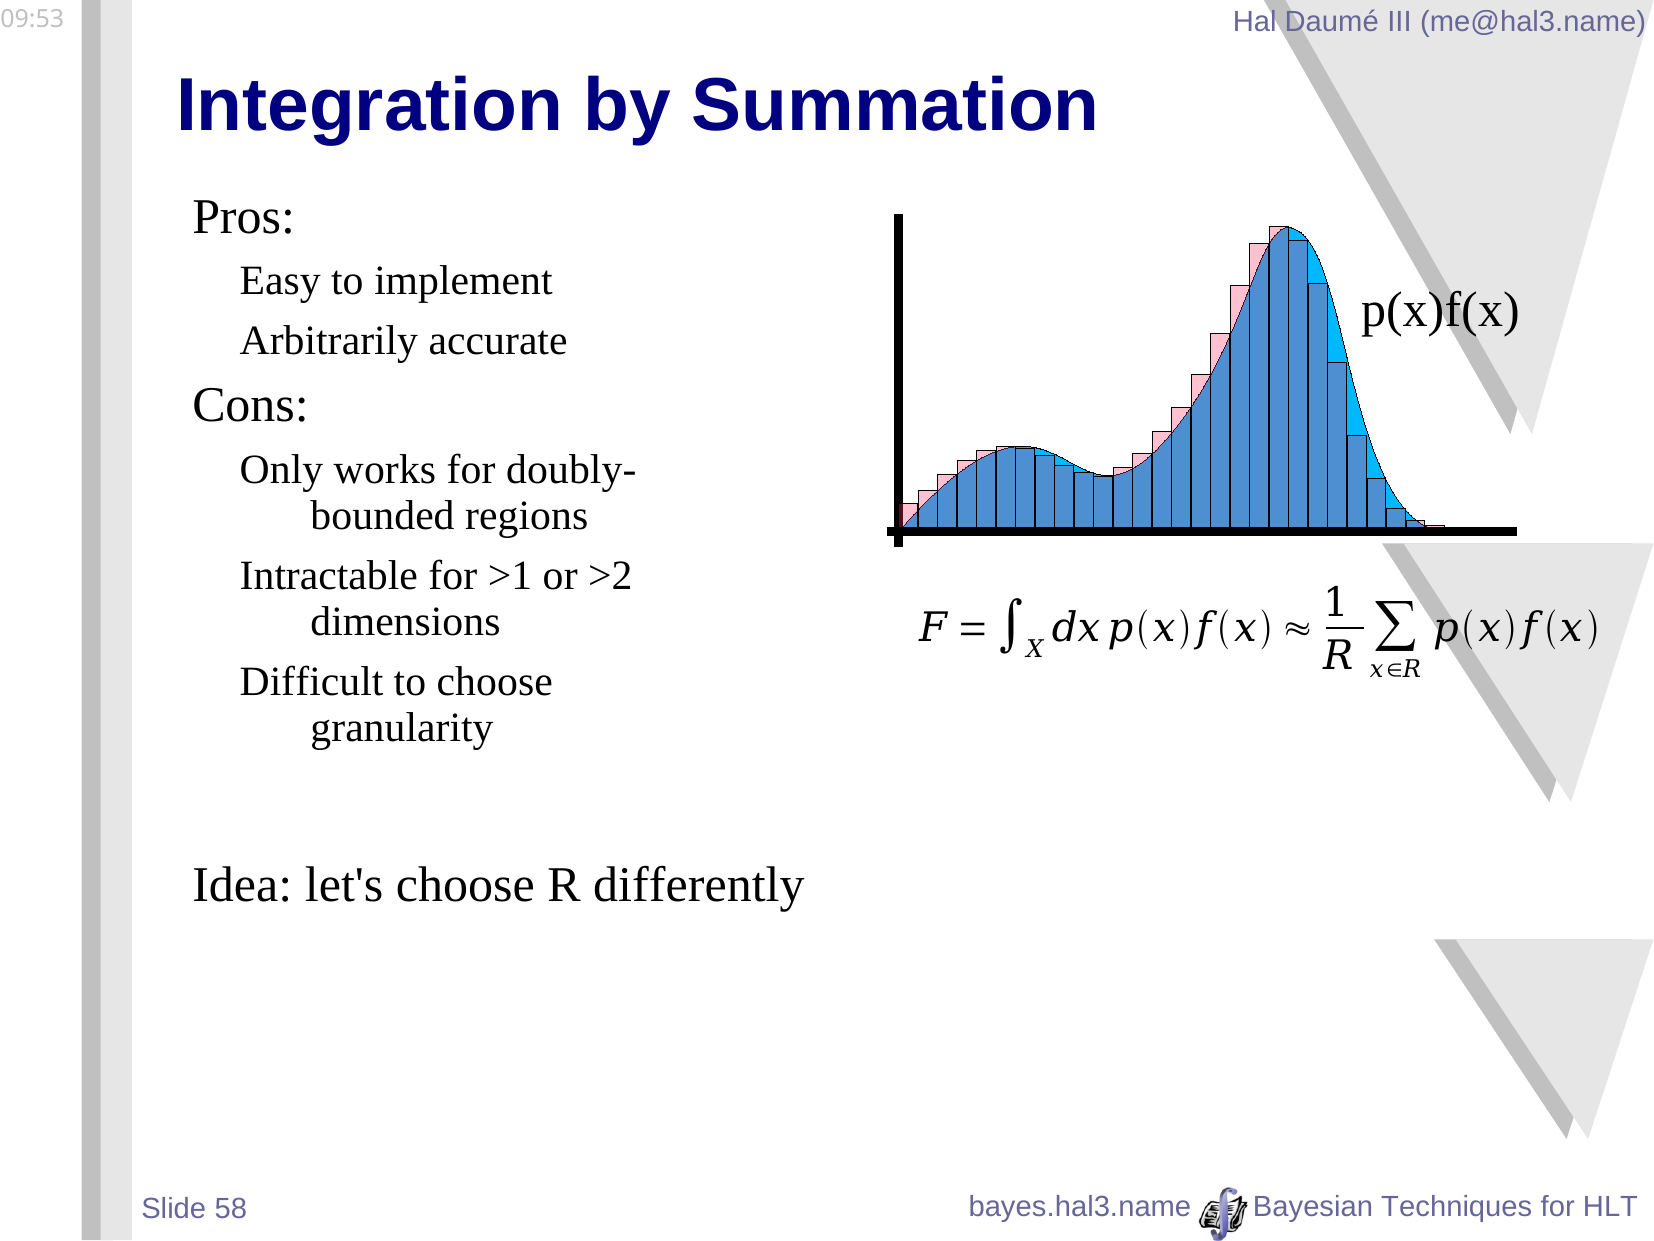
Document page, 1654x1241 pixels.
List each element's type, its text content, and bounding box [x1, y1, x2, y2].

list Pros: Easy to implement Arbitrarily accurate Cons: Only works for doubly- bounded regions Intractable for >1 or >2 dimensions Difficult to choose granularity Idea: let's choose R differently [180, 188, 1512, 1127]
text_box p(x)f(x) [1360, 281, 1548, 343]
text_box [898, 226, 1445, 527]
picture [1198, 1186, 1248, 1241]
chart [913, 578, 1601, 684]
title Integration by Summation [176, 44, 1509, 166]
